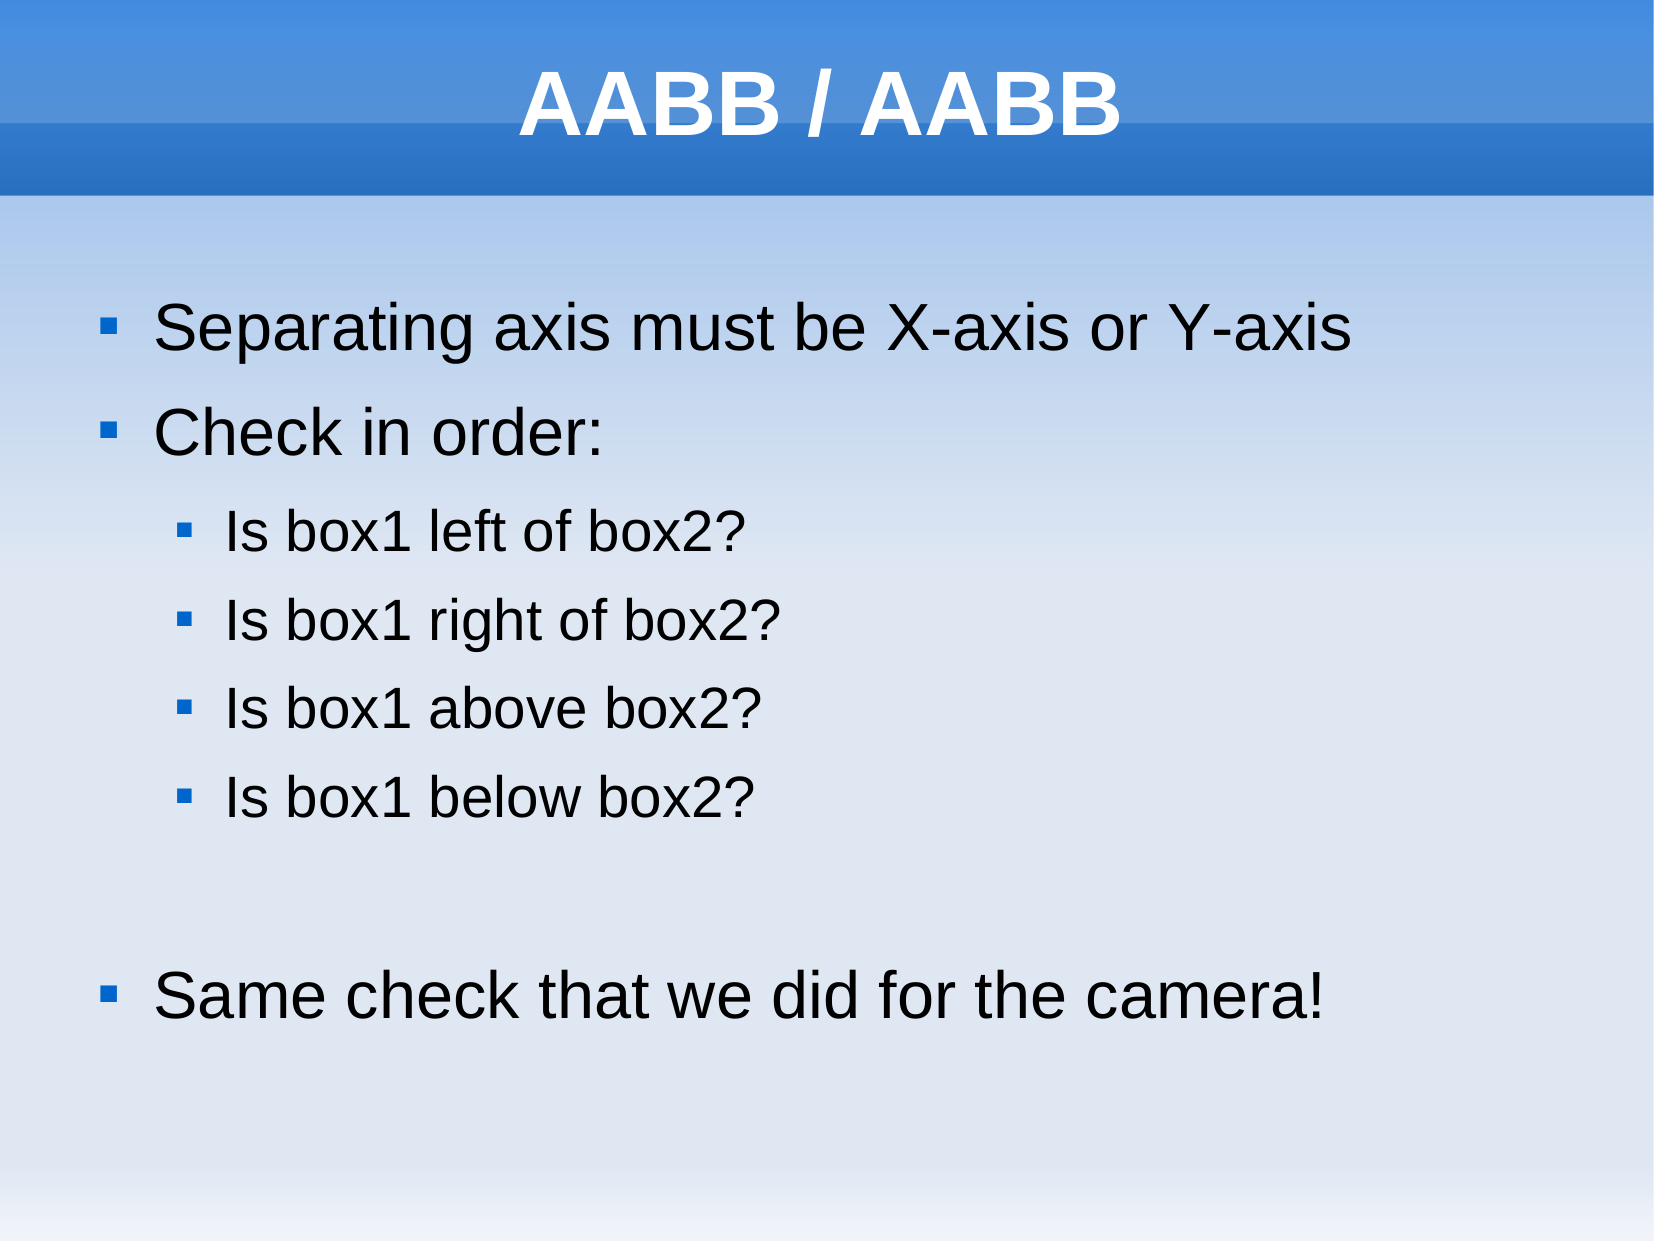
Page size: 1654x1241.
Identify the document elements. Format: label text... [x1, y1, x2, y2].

picture [0, 0, 1654, 1241]
title AABB / AABB [76, 0, 1565, 208]
list Separating axis must be X-axis or Y-axis Check in order: Is box1 left of box2? Is box1 right of box2? Is box1 above box2? Is box1 below box2? Same check that we did for the camera! [82, 290, 1571, 1109]
